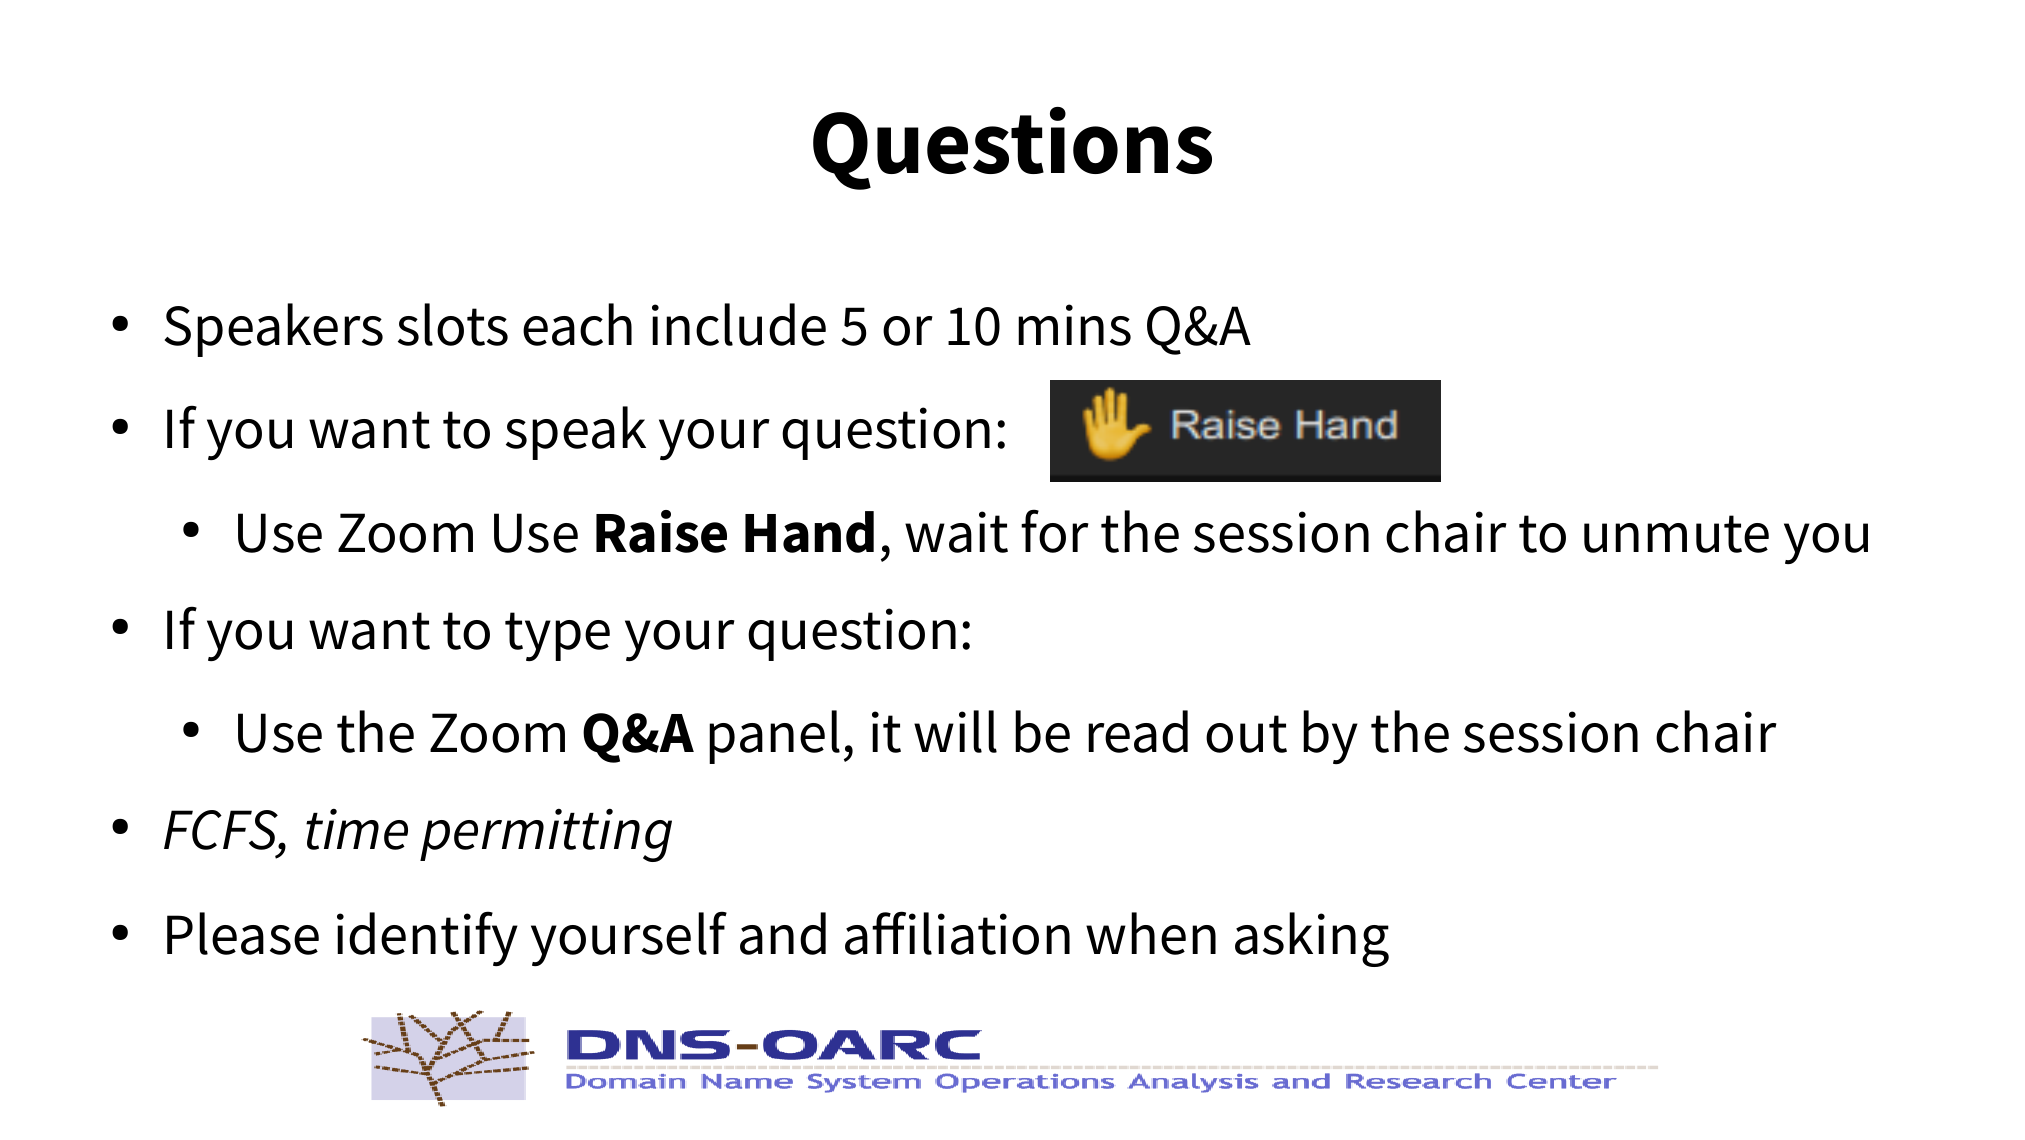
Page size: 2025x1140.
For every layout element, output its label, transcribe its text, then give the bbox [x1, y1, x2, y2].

picture [289, 1004, 1700, 1113]
picture [1050, 380, 1441, 482]
title Questions [101, 45, 1924, 190]
list Speakers slots each include 5 or 10 mins Q&A If you want to speak your question: Use Zoom Use Raise Hand, wait for the session chair to unmute you If you want to type your question: Use the Zoom Q&A panel, it will be read out by the session chair FCFS, time permitting Please identify yourself and affiliation when asking [92, 190, 1933, 848]
